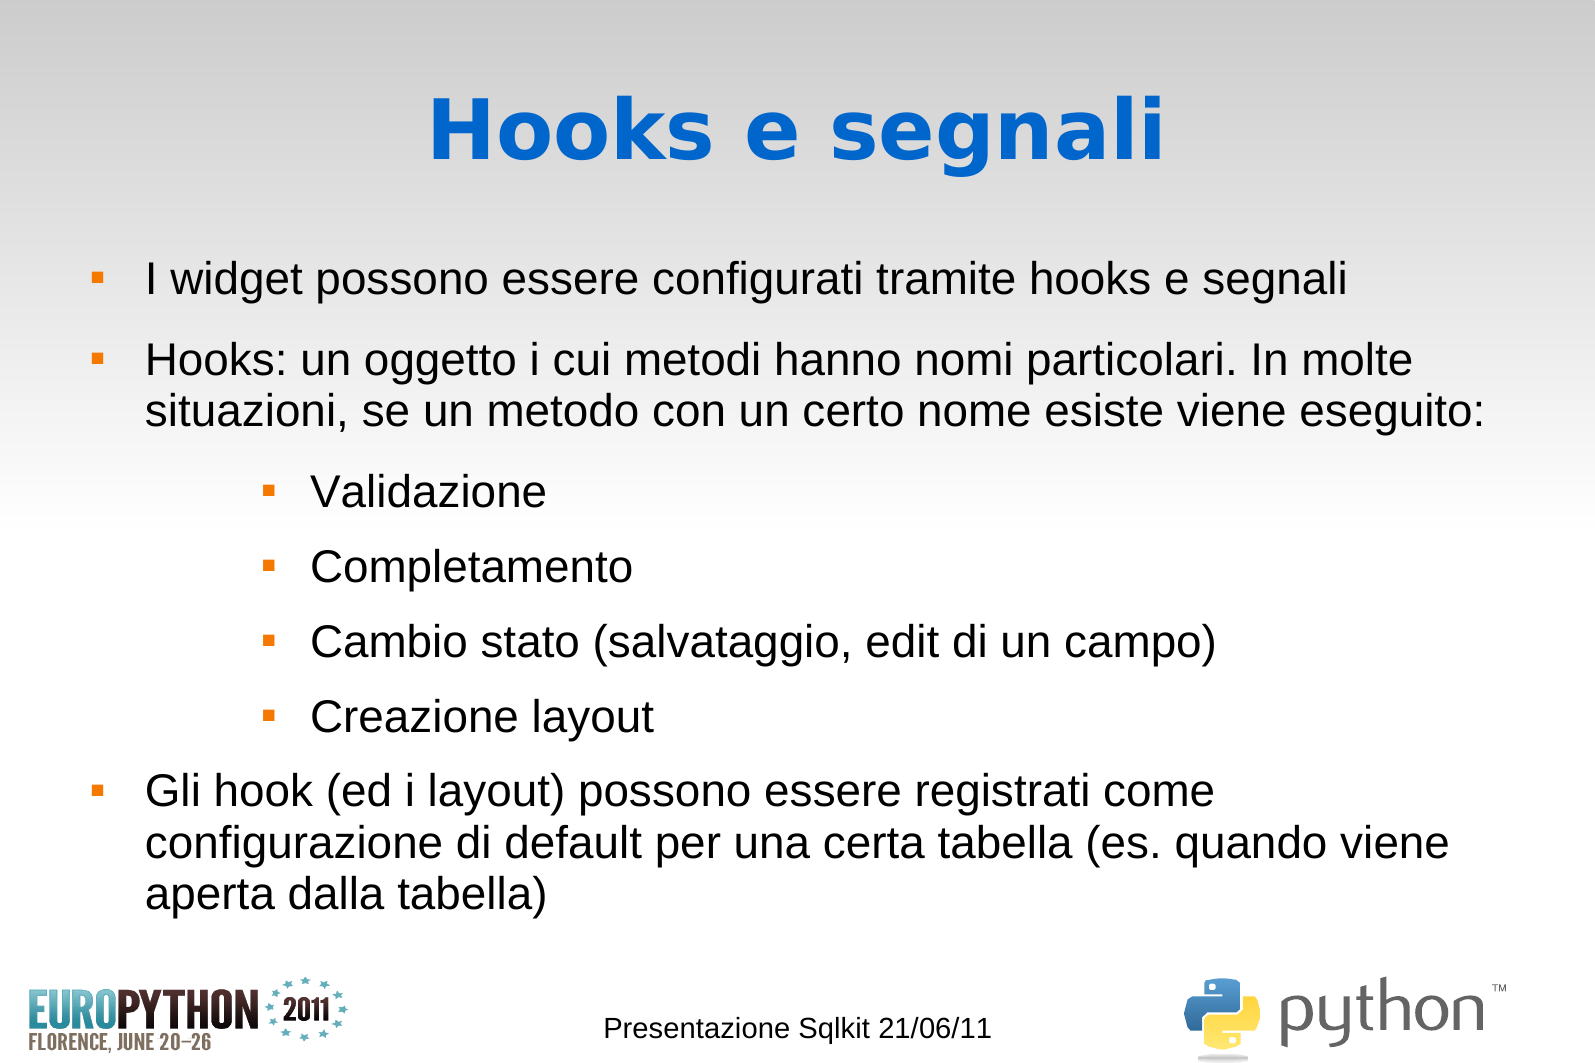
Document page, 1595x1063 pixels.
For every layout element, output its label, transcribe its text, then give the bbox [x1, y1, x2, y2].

list I widget possono essere configurati tramite hooks e segnali Hooks: un oggetto i cui metodi hanno nomi particolari. In molte situazioni, se un metodo con un certo nome esiste viene eseguito: Validazione Completamento Cambio stato (salvataggio, edit di un campo) Creazione layout Gli hook (ed i layout) possono essere registrati come configurazione di default per una certa tabella (es. quando viene aperta dalla tabella) [74, 253, 1510, 940]
title Hooks e segnali [79, 49, 1515, 213]
picture [29, 974, 355, 1058]
